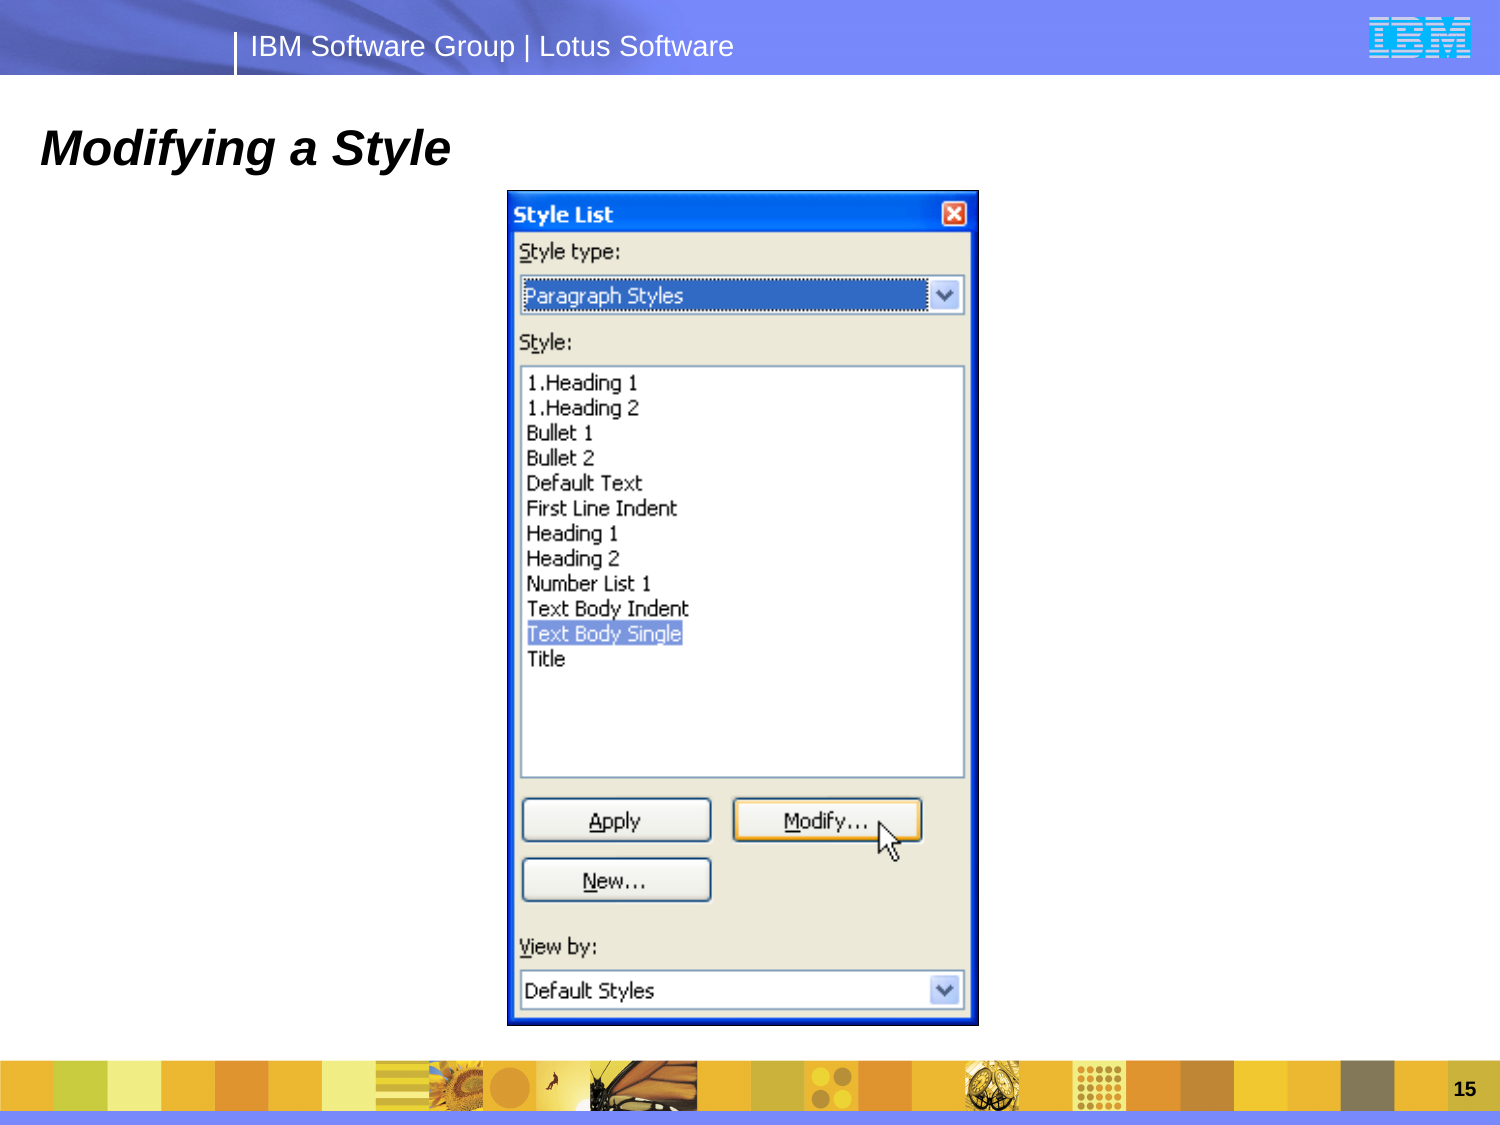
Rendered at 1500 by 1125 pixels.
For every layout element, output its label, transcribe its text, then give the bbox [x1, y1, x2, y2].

title Modifying a Style [25, 114, 1378, 197]
picture [507, 190, 979, 1026]
picture [0, 0, 1500, 75]
picture [0, 1060, 1500, 1111]
